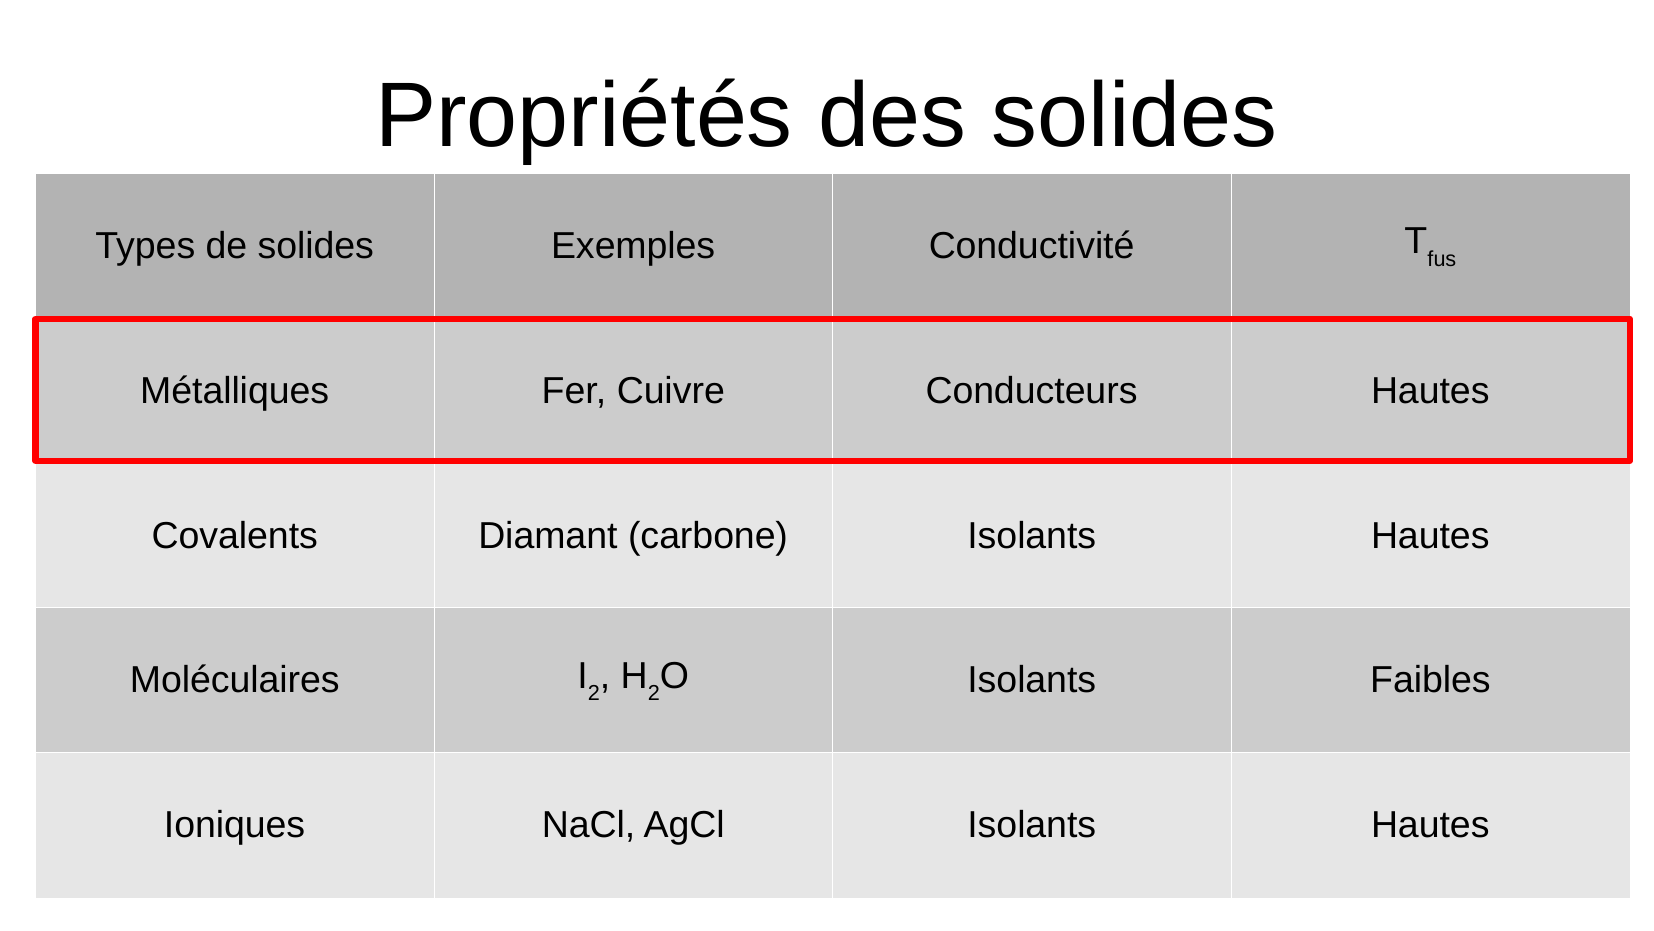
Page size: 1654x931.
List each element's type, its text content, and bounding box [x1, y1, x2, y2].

table_cell Isolants [833, 753, 1231, 898]
table_cell Diamant (carbone) [435, 464, 832, 607]
table_cell Isolants [833, 608, 1231, 752]
table_cell Faibles [1232, 608, 1630, 752]
title Propriétés des solides [82, 37, 1571, 173]
table_cell Fer, Cuivre [435, 322, 832, 458]
table_cell Ioniques [36, 753, 434, 898]
table_header Tfus [1232, 174, 1630, 316]
table_cell I2, H2O [435, 608, 832, 752]
table_cell Métalliques [39, 322, 434, 458]
table_header Types de solides [36, 174, 434, 316]
table_cell Conducteurs [833, 322, 1231, 458]
table_cell Hautes [1232, 464, 1630, 607]
table_cell NaCl, AgCl [435, 753, 832, 898]
table_cell Hautes [1232, 753, 1630, 898]
table_cell Isolants [833, 464, 1231, 607]
table_cell Moléculaires [36, 608, 434, 752]
table_header Exemples [435, 174, 832, 316]
table_cell Hautes [1232, 322, 1627, 458]
table_header Conductivité [833, 174, 1231, 316]
table_cell Covalents [36, 464, 434, 607]
